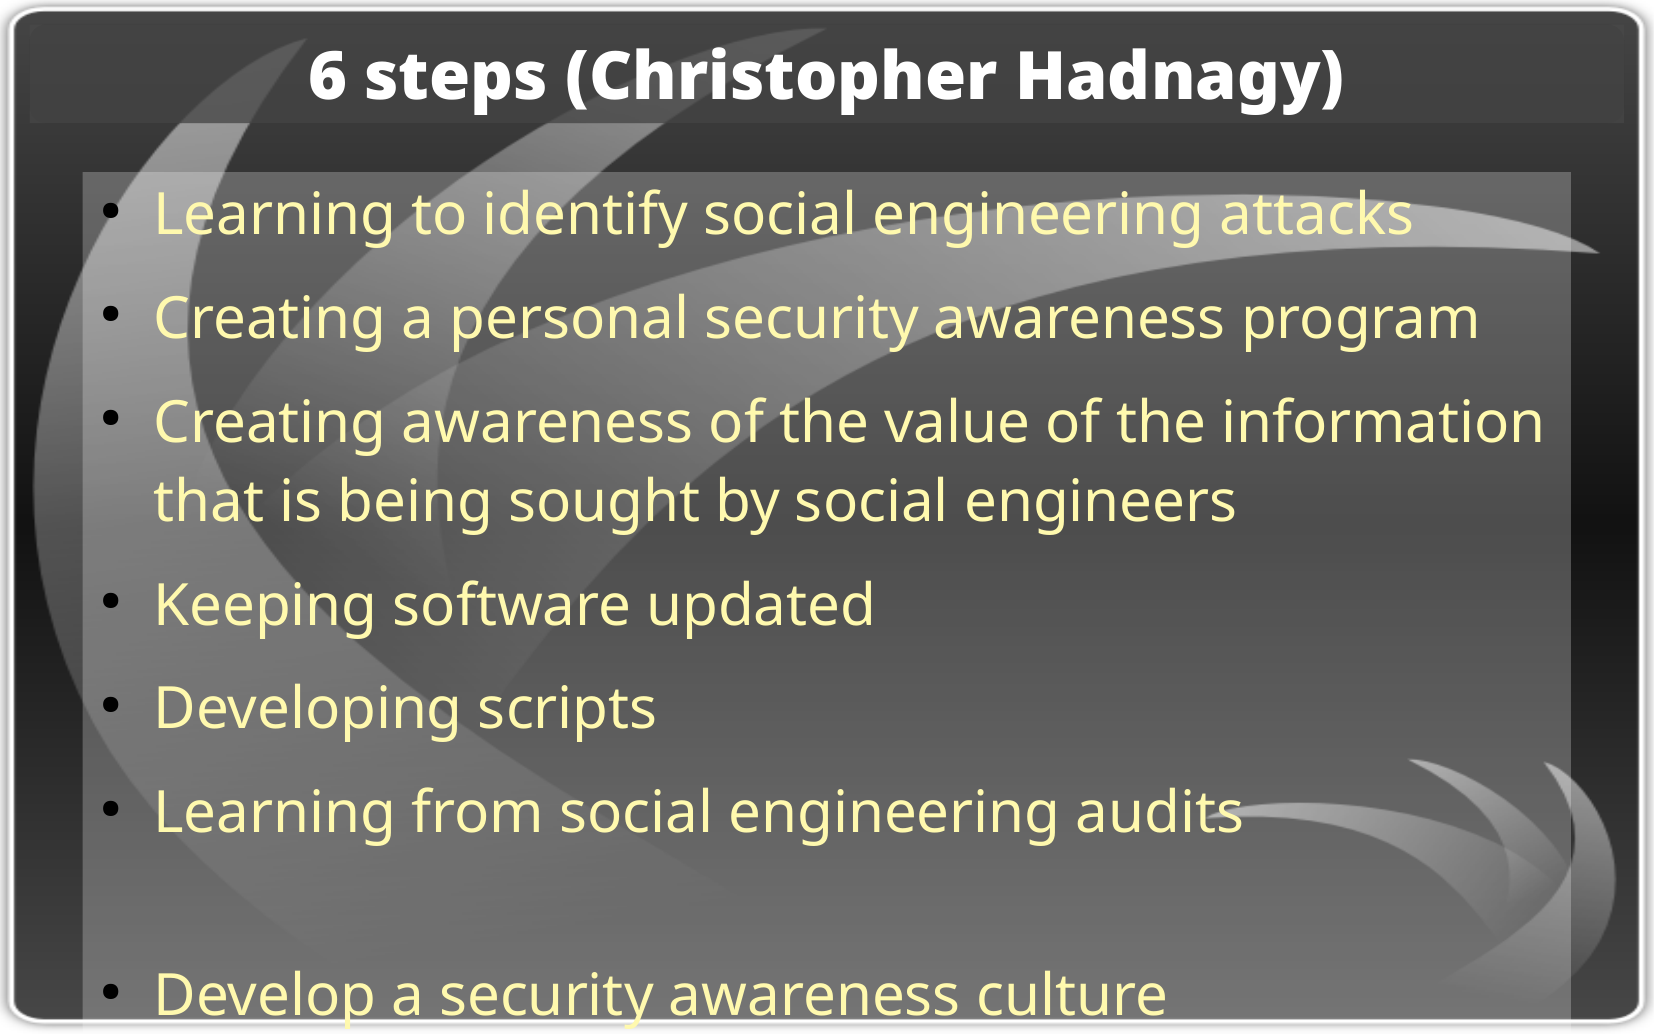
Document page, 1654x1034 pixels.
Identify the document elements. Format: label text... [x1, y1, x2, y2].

list Learning to identify social engineering attacks Creating a personal security awareness program Creating awareness of the value of the information that is being sought by social engineers Keeping software updated Developing scripts Learning from social engineering audits Develop a security awareness culture [82, 172, 1571, 1011]
picture [0, 0, 1654, 1034]
title 6 steps (Christopher Hadnagy) [29, 24, 1625, 124]
